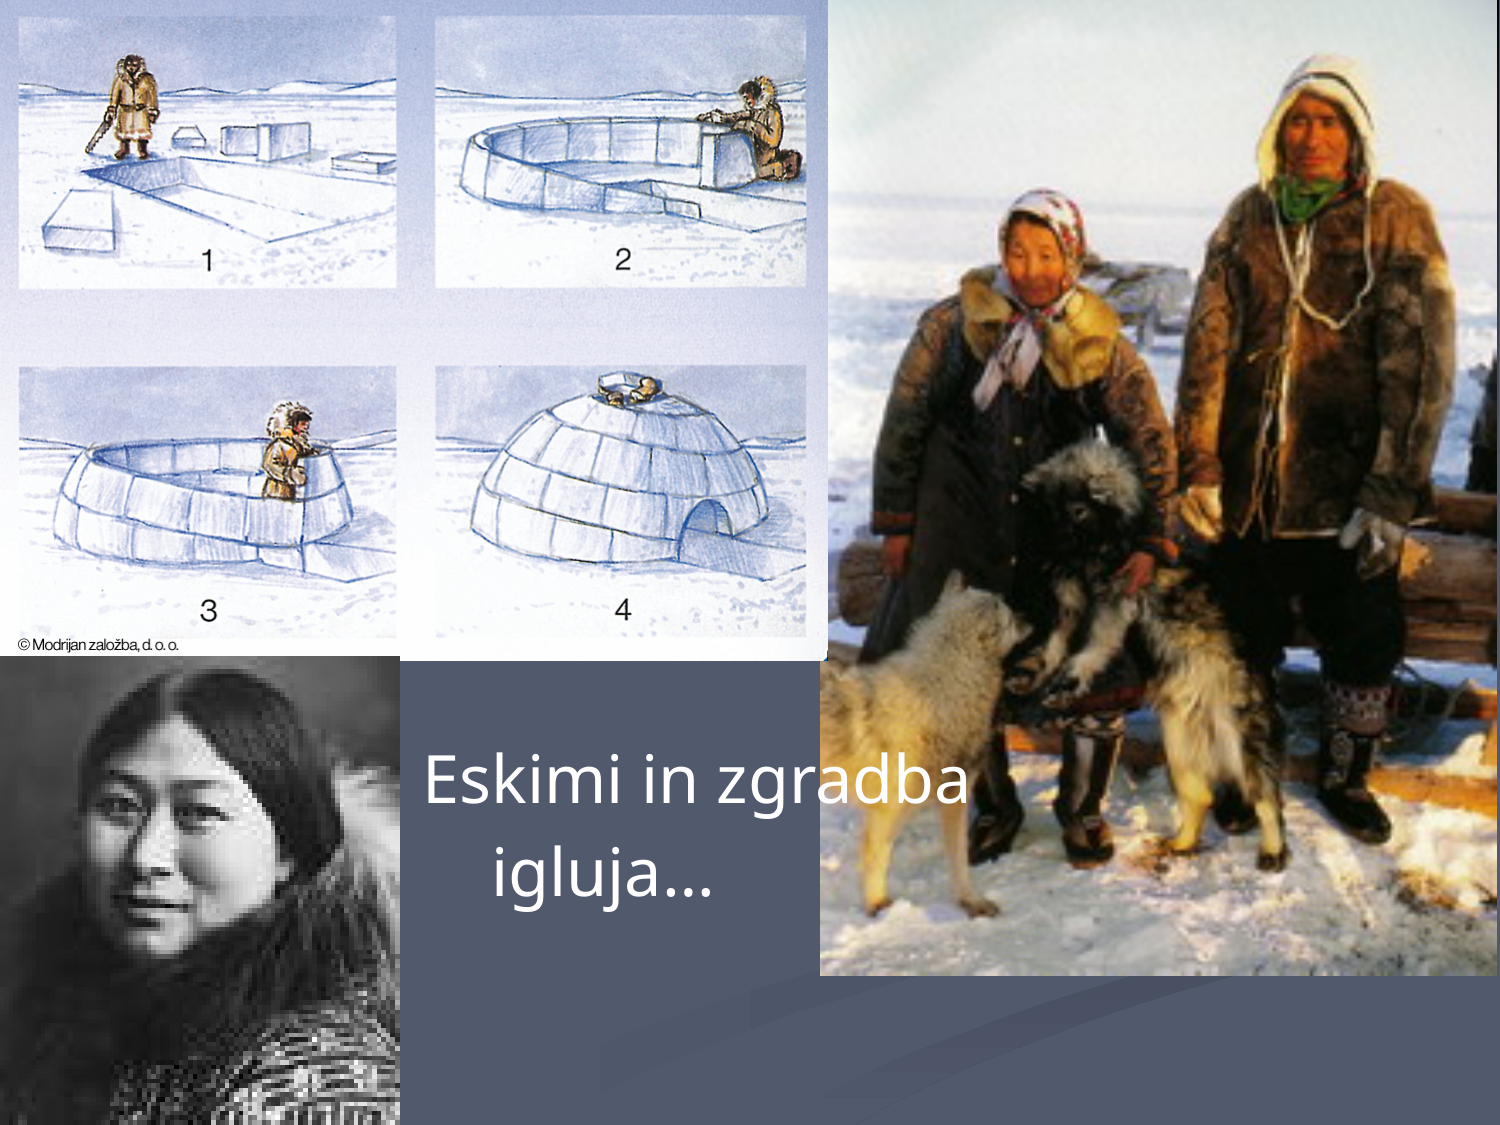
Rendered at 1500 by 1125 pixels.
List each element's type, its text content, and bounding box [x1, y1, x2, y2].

picture [0, 0, 1497, 1125]
list Eskimi in zgradba igluja… [400, 262, 1425, 1005]
